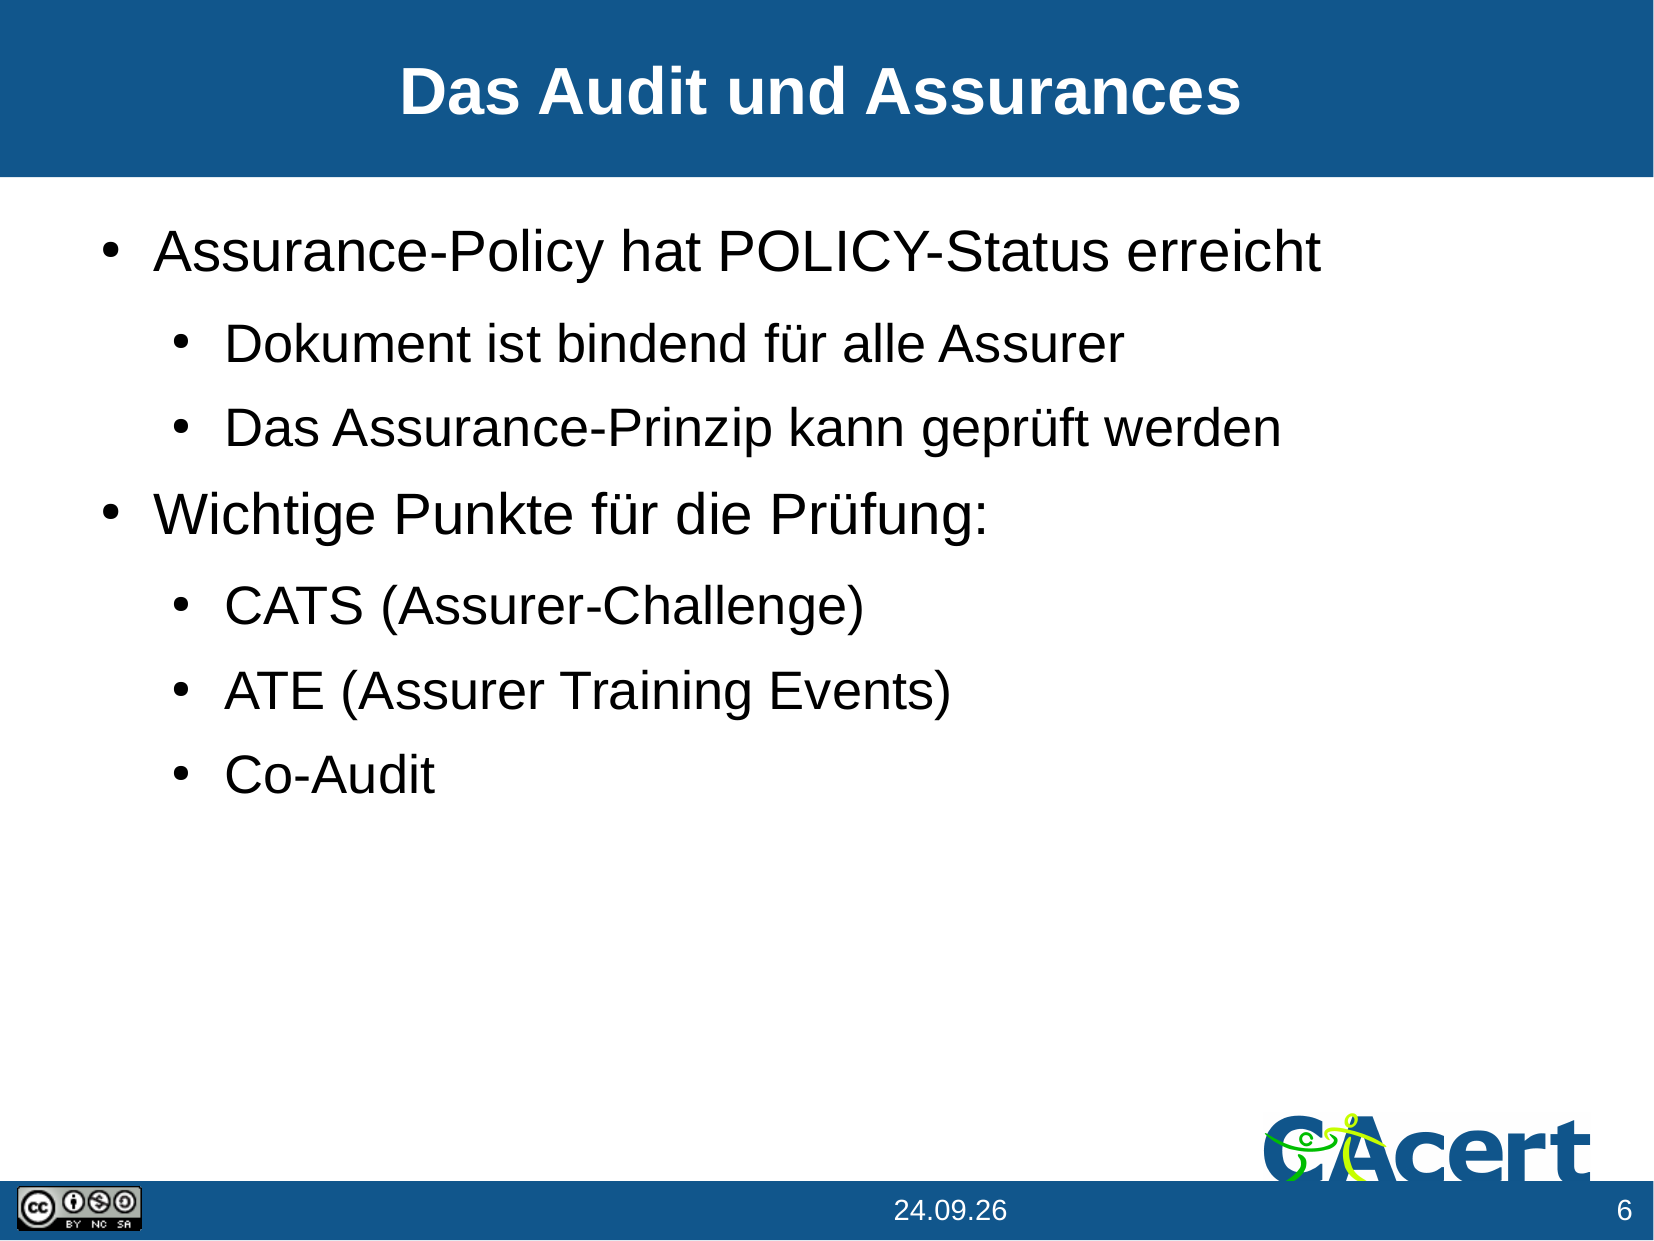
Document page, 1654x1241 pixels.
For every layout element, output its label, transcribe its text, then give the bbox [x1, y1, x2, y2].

list Assurance-Policy hat POLICY-Status erreicht Dokument ist bindend für alle Assurer Das Assurance-Prinzip kann geprüft werden Wichtige Punkte für die Prüfung: CATS (Assurer-Challenge) ATE (Assurer Training Events) Co-Audit [82, 218, 1571, 1077]
title Das Audit und Assurances [76, 17, 1565, 166]
picture [17, 1186, 142, 1231]
picture [1263, 1112, 1591, 1181]
